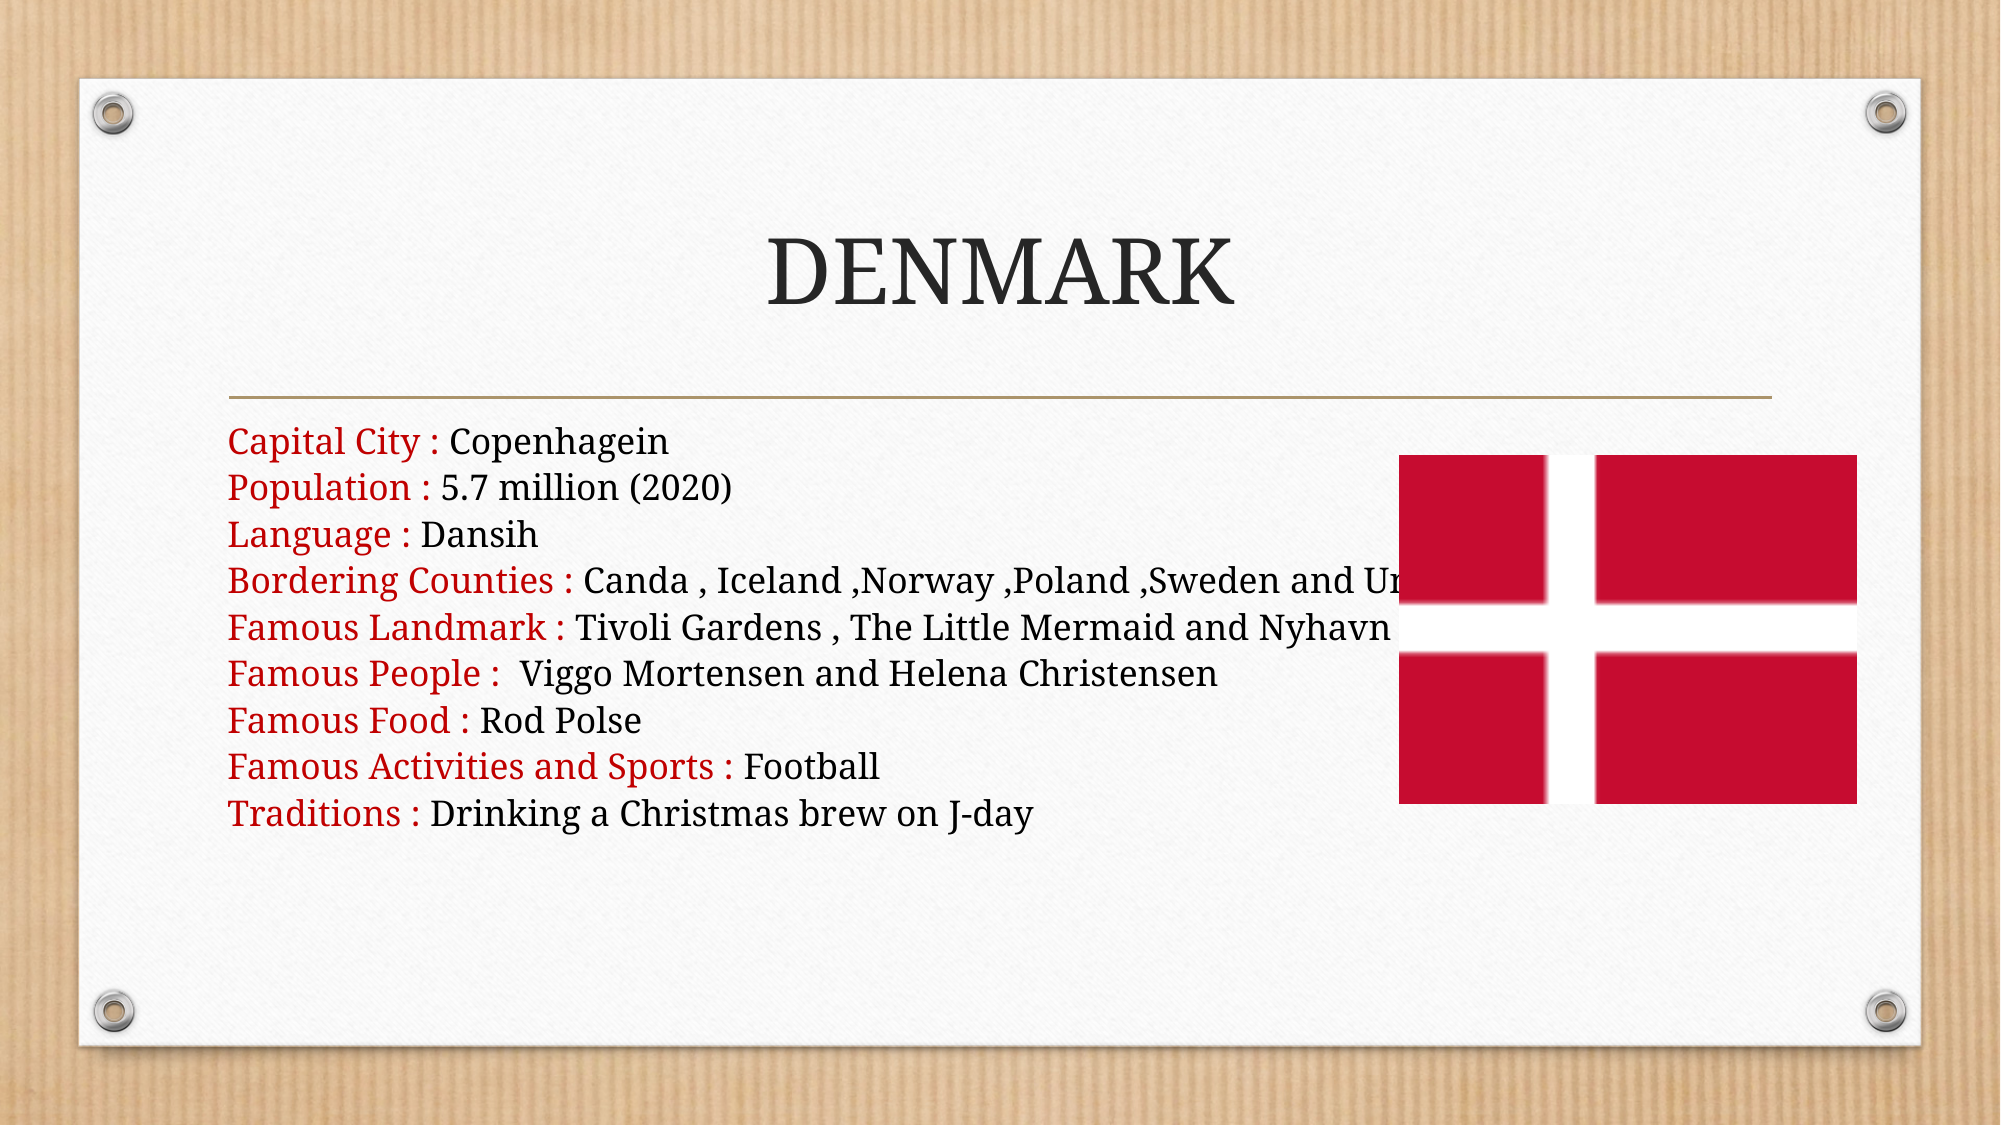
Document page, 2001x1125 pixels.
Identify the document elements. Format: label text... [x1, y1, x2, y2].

list Capital City : Copenhagein Population : 5.7 million (2020) Language : Dansih Bordering Counties : Canda , Iceland ,Norway ,Poland ,Sweden and United Kindom Famous Landmark : Tivoli Gardens , The Little Mermaid and Nyhavn Famous People : Viggo Mortensen and Helena Christensen Famous Food : Rod Polse Famous Activities and Sports : Football Traditions : Drinking a Christmas brew on J-day [212, 419, 1788, 964]
picture [1399, 456, 1857, 804]
title DENMARK [212, 161, 1788, 376]
